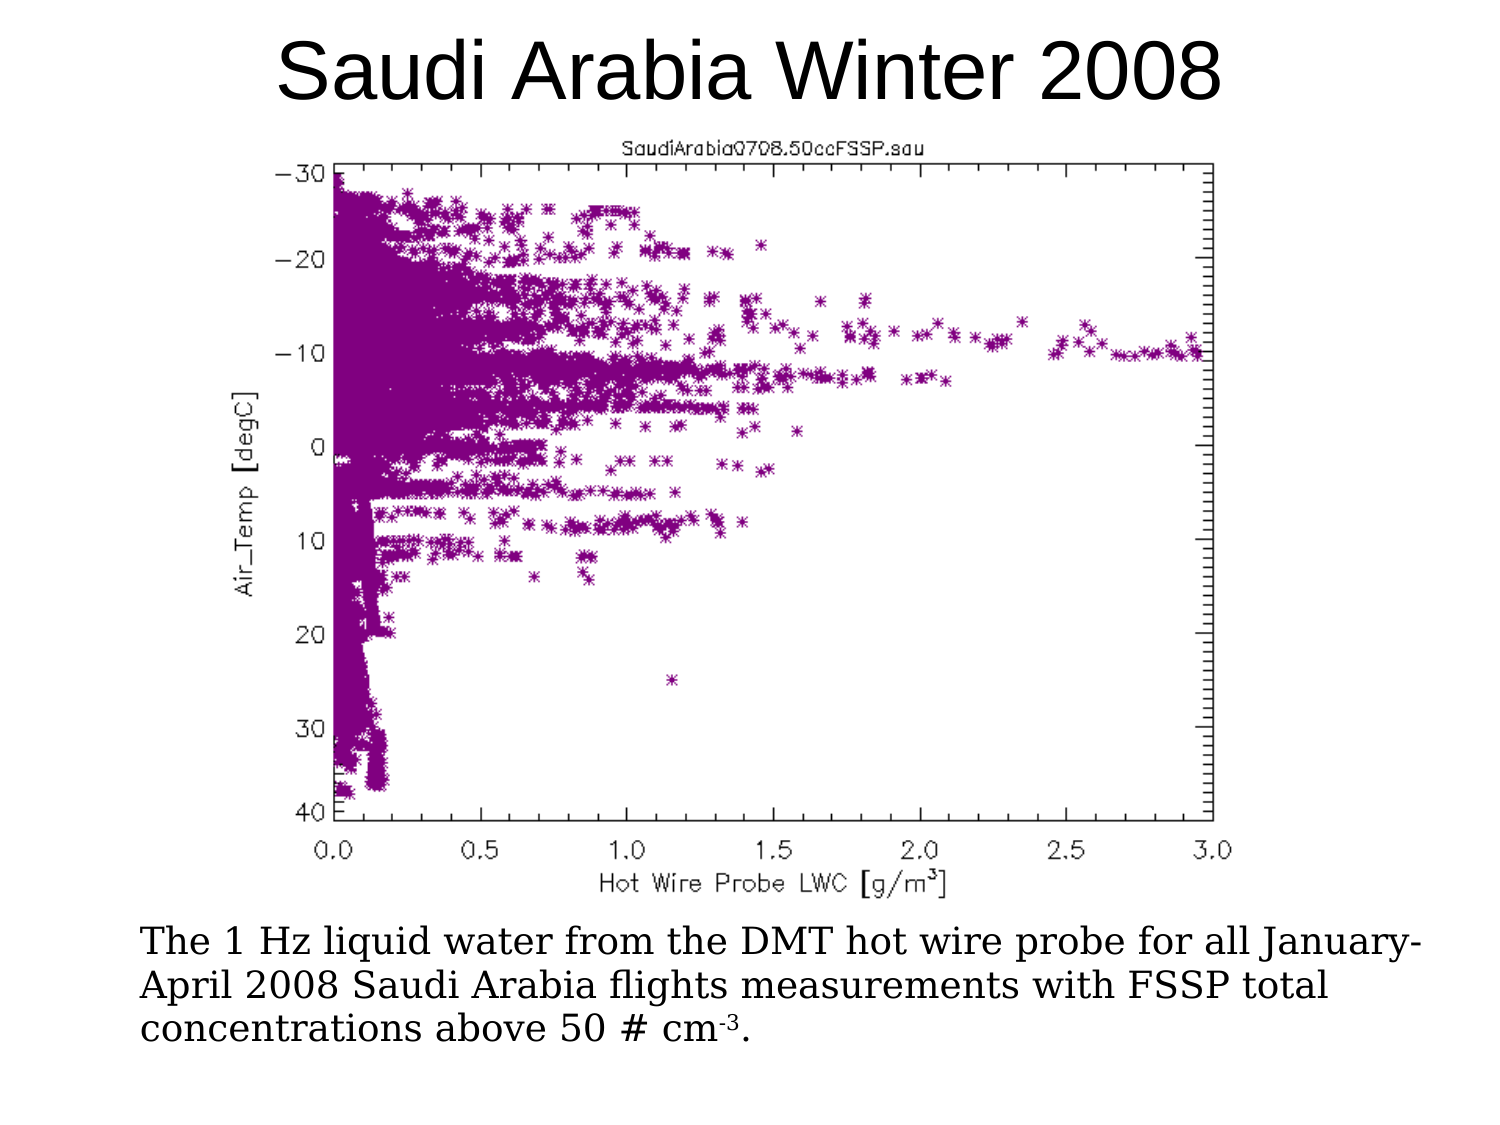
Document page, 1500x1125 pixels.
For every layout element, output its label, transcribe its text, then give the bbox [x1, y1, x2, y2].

text_box The 1 Hz liquid water from the DMT hot wire probe for all January-April 2008 Saudi Arabia flights measurements with FSSP total concentrations above 50 # cm-3. [125, 912, 1476, 1059]
title Saudi Arabia Winter 2008 [75, 13, 1426, 129]
picture [174, 118, 1269, 901]
